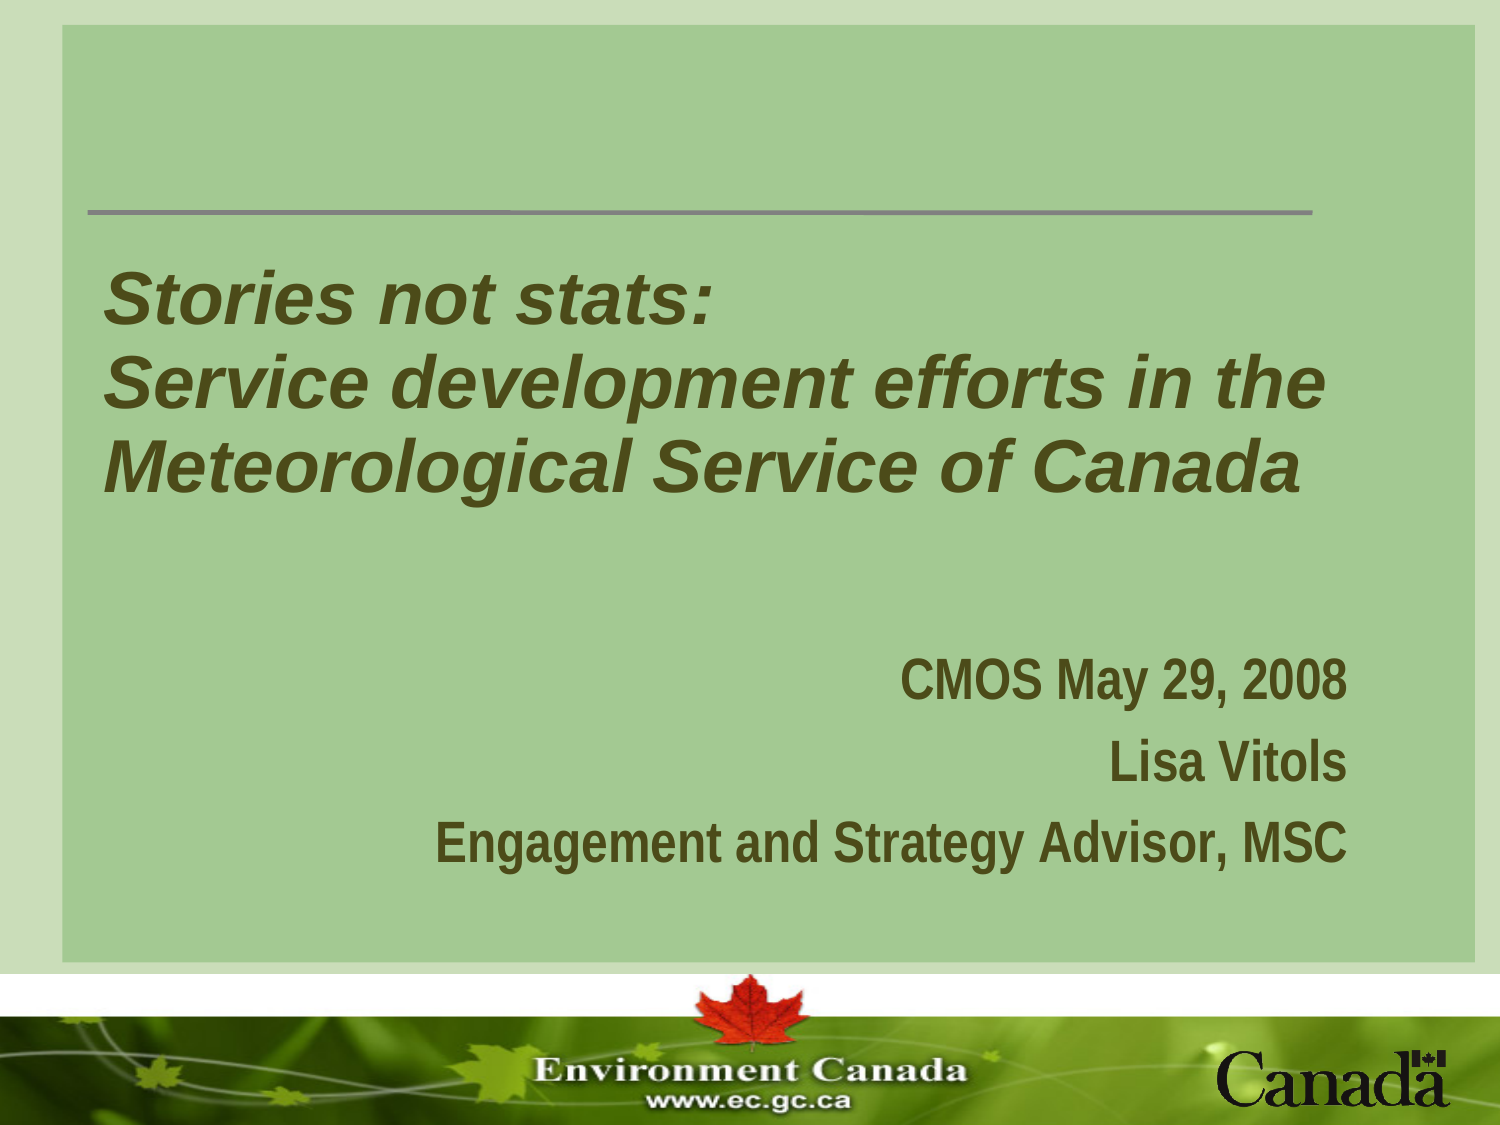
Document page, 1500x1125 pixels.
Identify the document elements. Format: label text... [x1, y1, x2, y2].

picture [0, 974, 1500, 1125]
subtitle CMOS May 29, 2008 Lisa Vitols Engagement and Strategy Advisor, MSC [312, 637, 1363, 926]
title Stories not stats: Service development efforts in the Meteorological Service of Canada [88, 240, 1364, 526]
